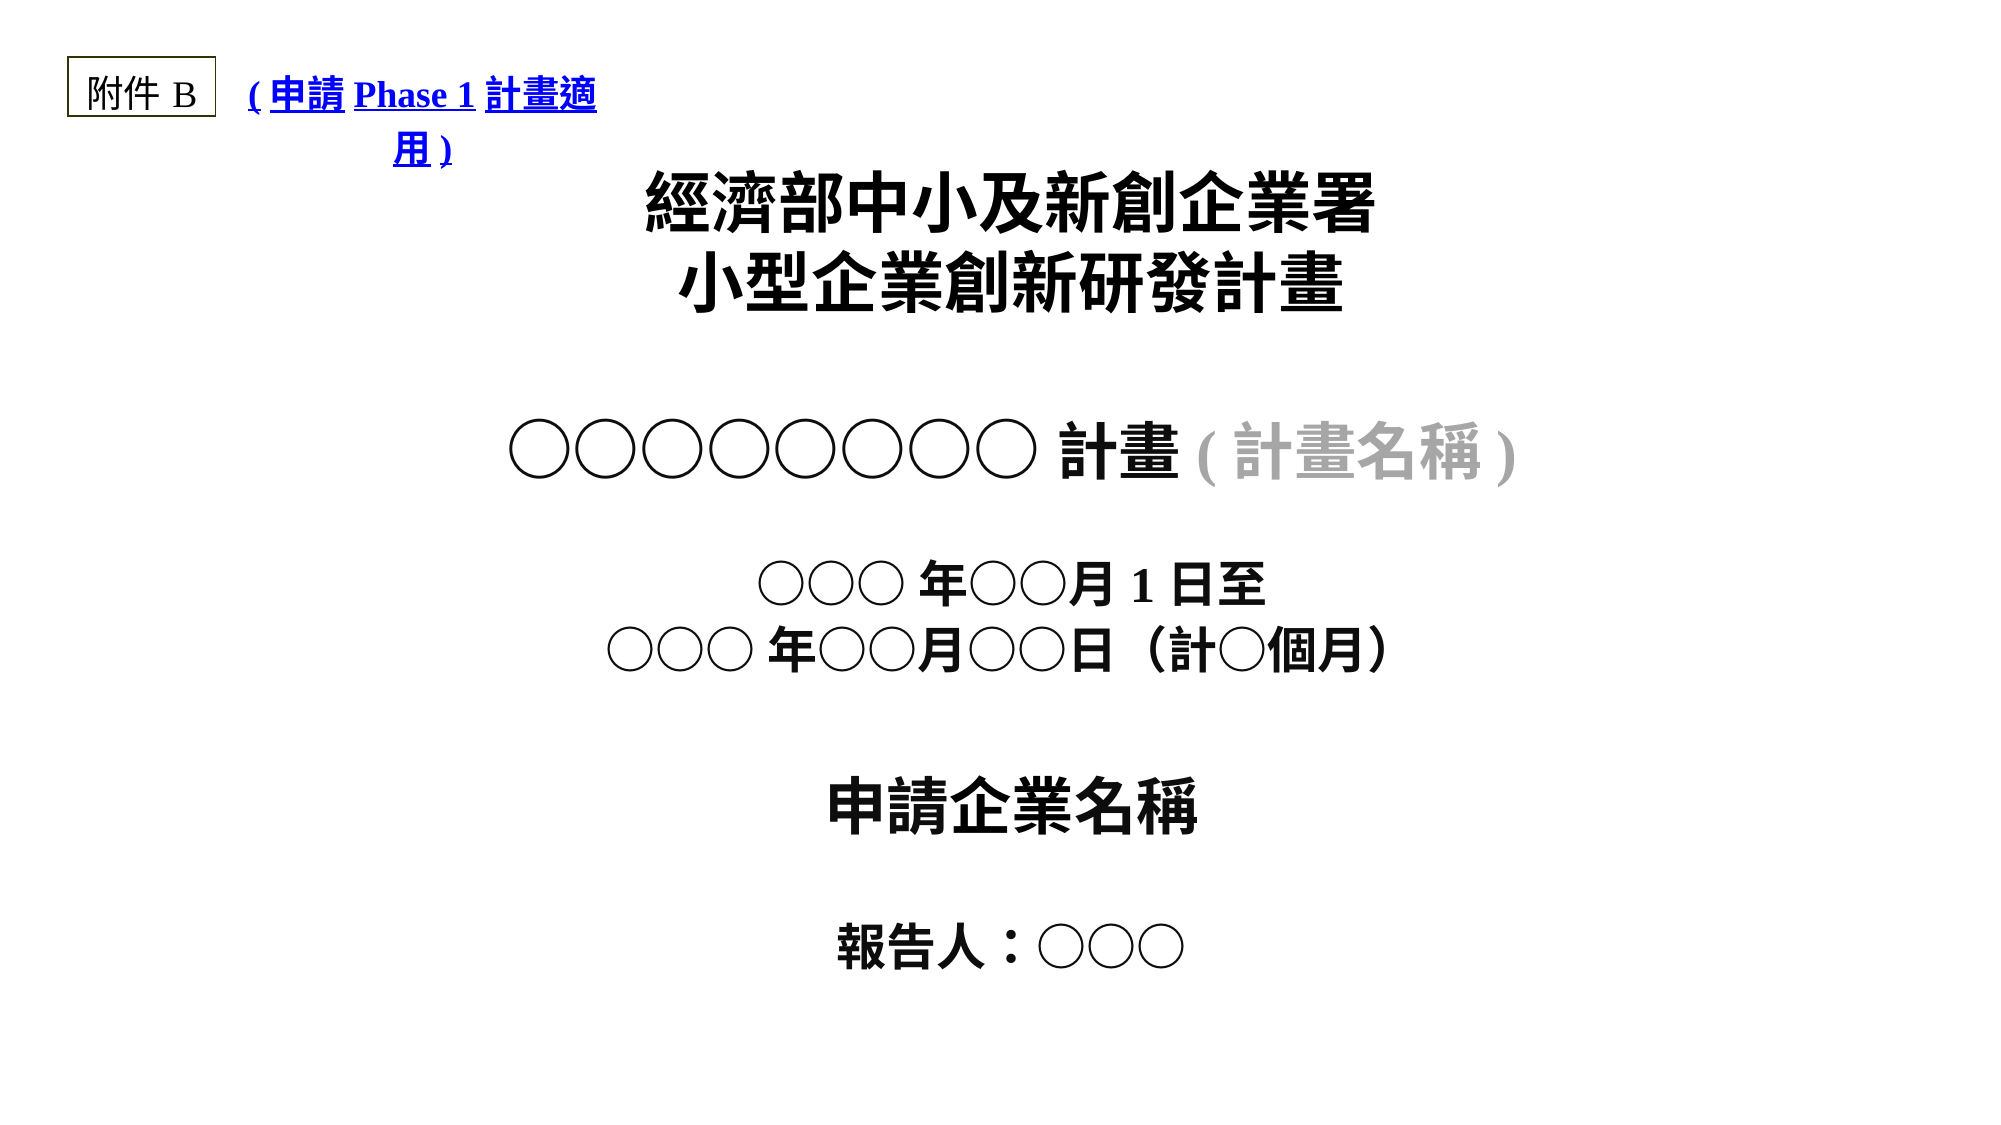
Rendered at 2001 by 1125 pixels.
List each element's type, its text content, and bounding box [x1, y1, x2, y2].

text_box (申請Phase 1計畫適用) [216, 53, 630, 176]
text_box 經濟部中小及新創企業署 小型企業創新研發計畫 [344, 105, 1680, 409]
text_box ○○○○○○○○計畫(計畫名稱) ○○○年○○月1日至 ○○○年○○月○○日（計○個月） 申請企業名稱 報告人：○○○ [309, 409, 1715, 897]
text_box 附件B [68, 56, 216, 117]
